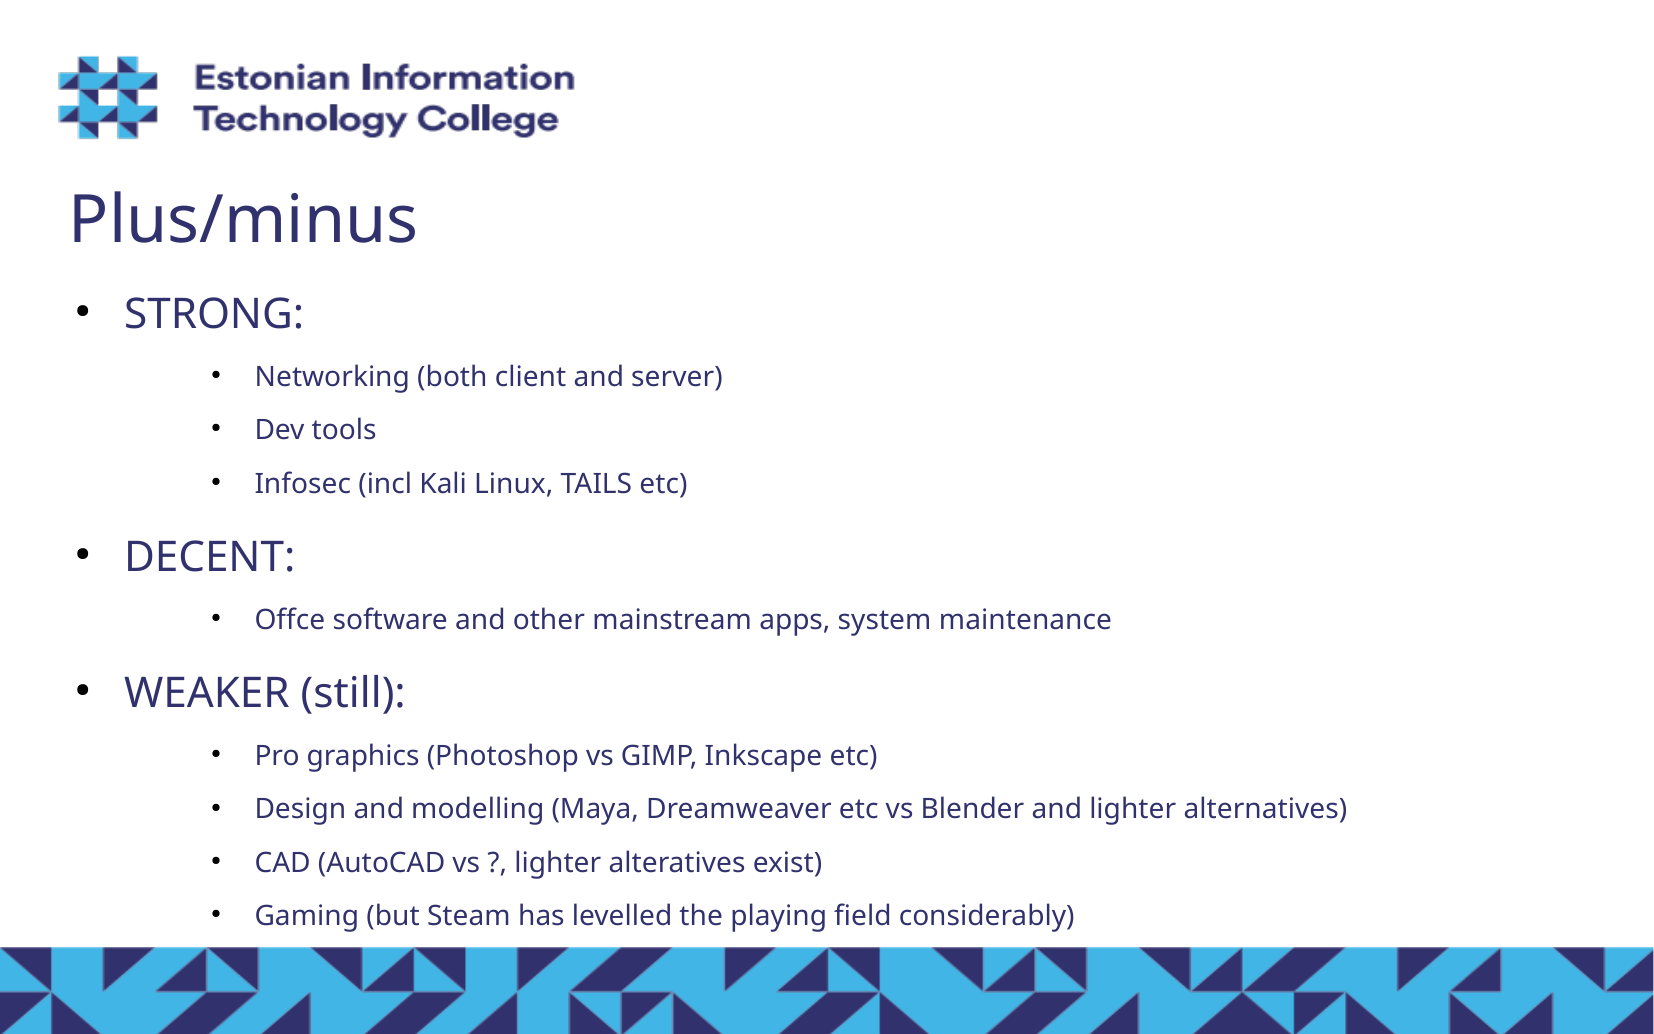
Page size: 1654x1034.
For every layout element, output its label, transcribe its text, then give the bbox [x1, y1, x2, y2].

title Plus/minus [68, 147, 1536, 283]
list STRONG: Networking (both client and server) Dev tools Infosec (incl Kali Linux, TAILS etc) DECENT: Offce software and other mainstream apps, system maintenance WEAKER (still): Pro graphics (Photoshop vs GIMP, Inkscape etc) Design and modelling (Maya, Dreamweaver etc vs Blender and lighter alternatives) CAD (AutoCAD vs ?, lighter alteratives exist) Gaming (but Steam has levelled the playing field considerably) [59, 283, 1595, 936]
